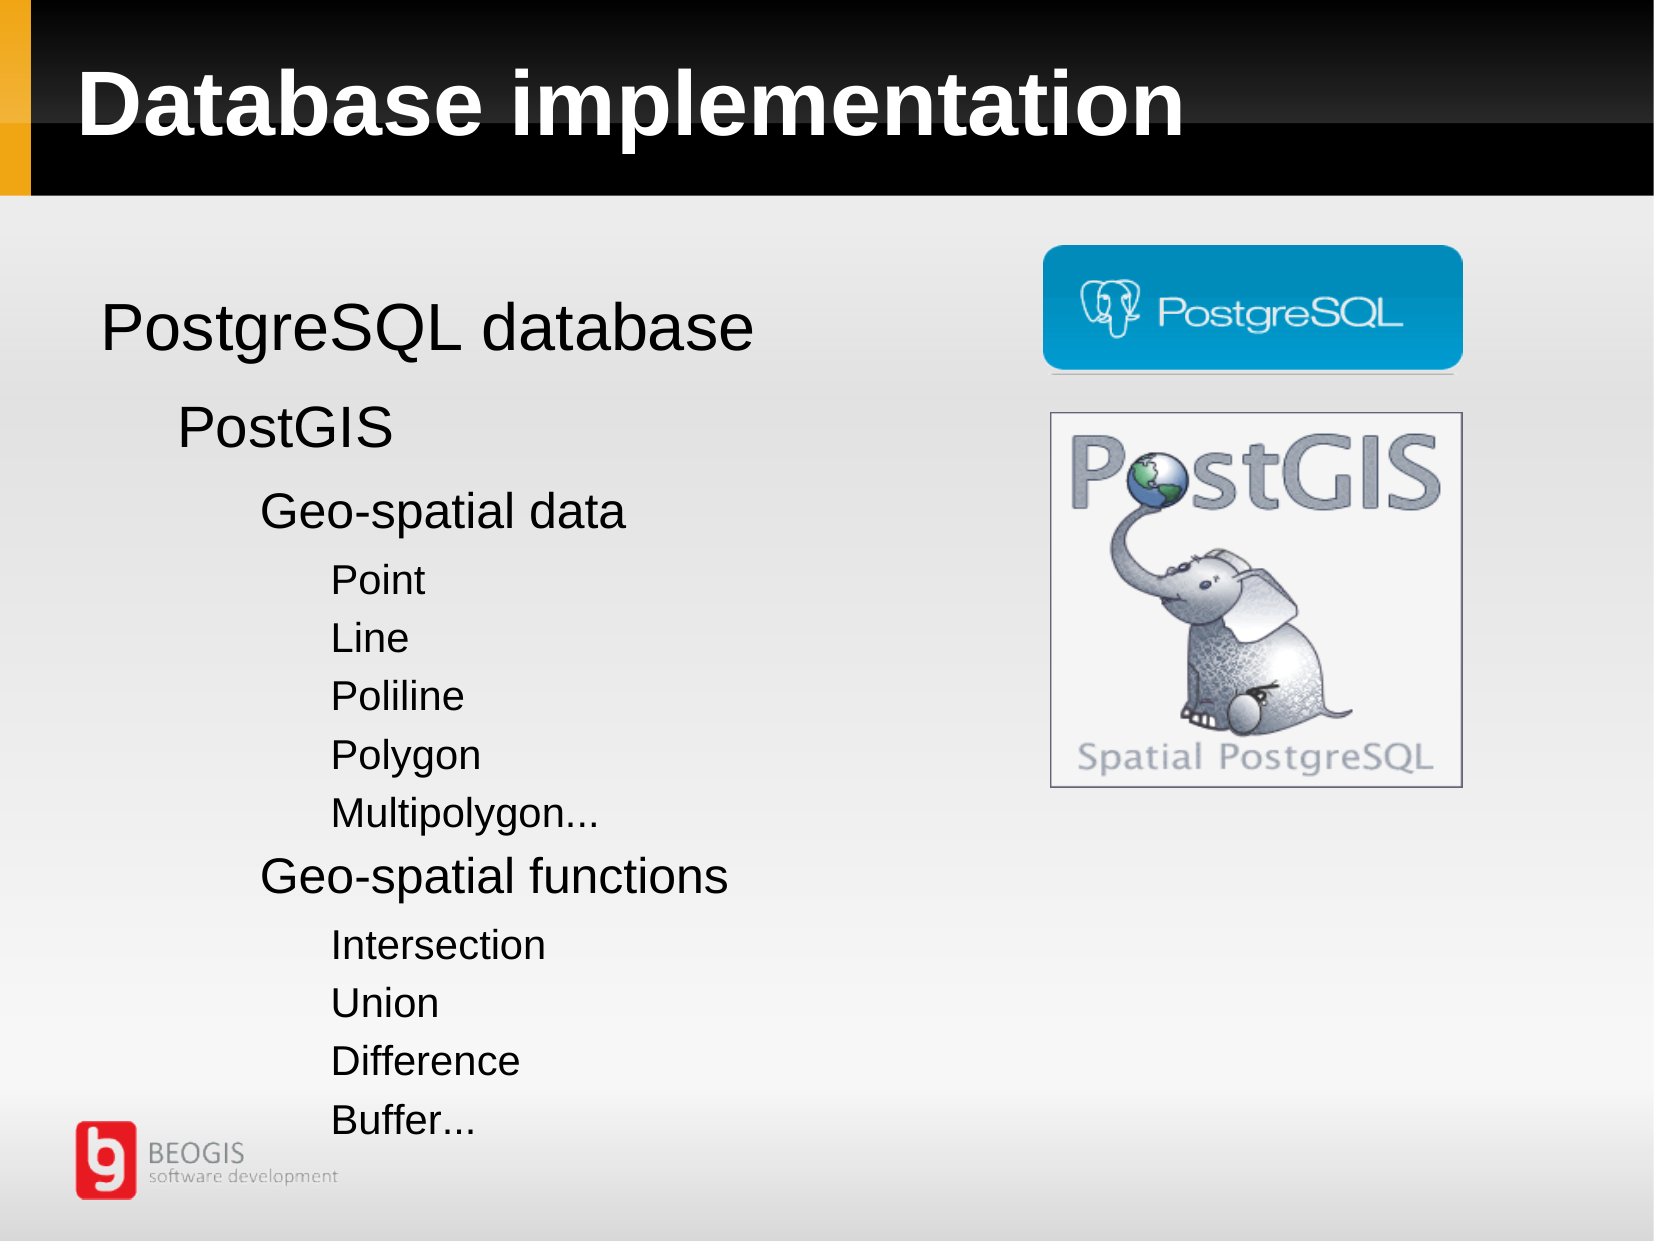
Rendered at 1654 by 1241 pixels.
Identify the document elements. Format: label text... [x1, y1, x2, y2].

list PostgreSQL database PostGIS Geo-spatial data Point Line Poliline Polygon Multipolygon... Geo-spatial functions Intersection Union Difference Buffer... [82, 290, 1571, 1143]
picture [0, 0, 1654, 1241]
title Database implementation [76, 7, 1565, 200]
